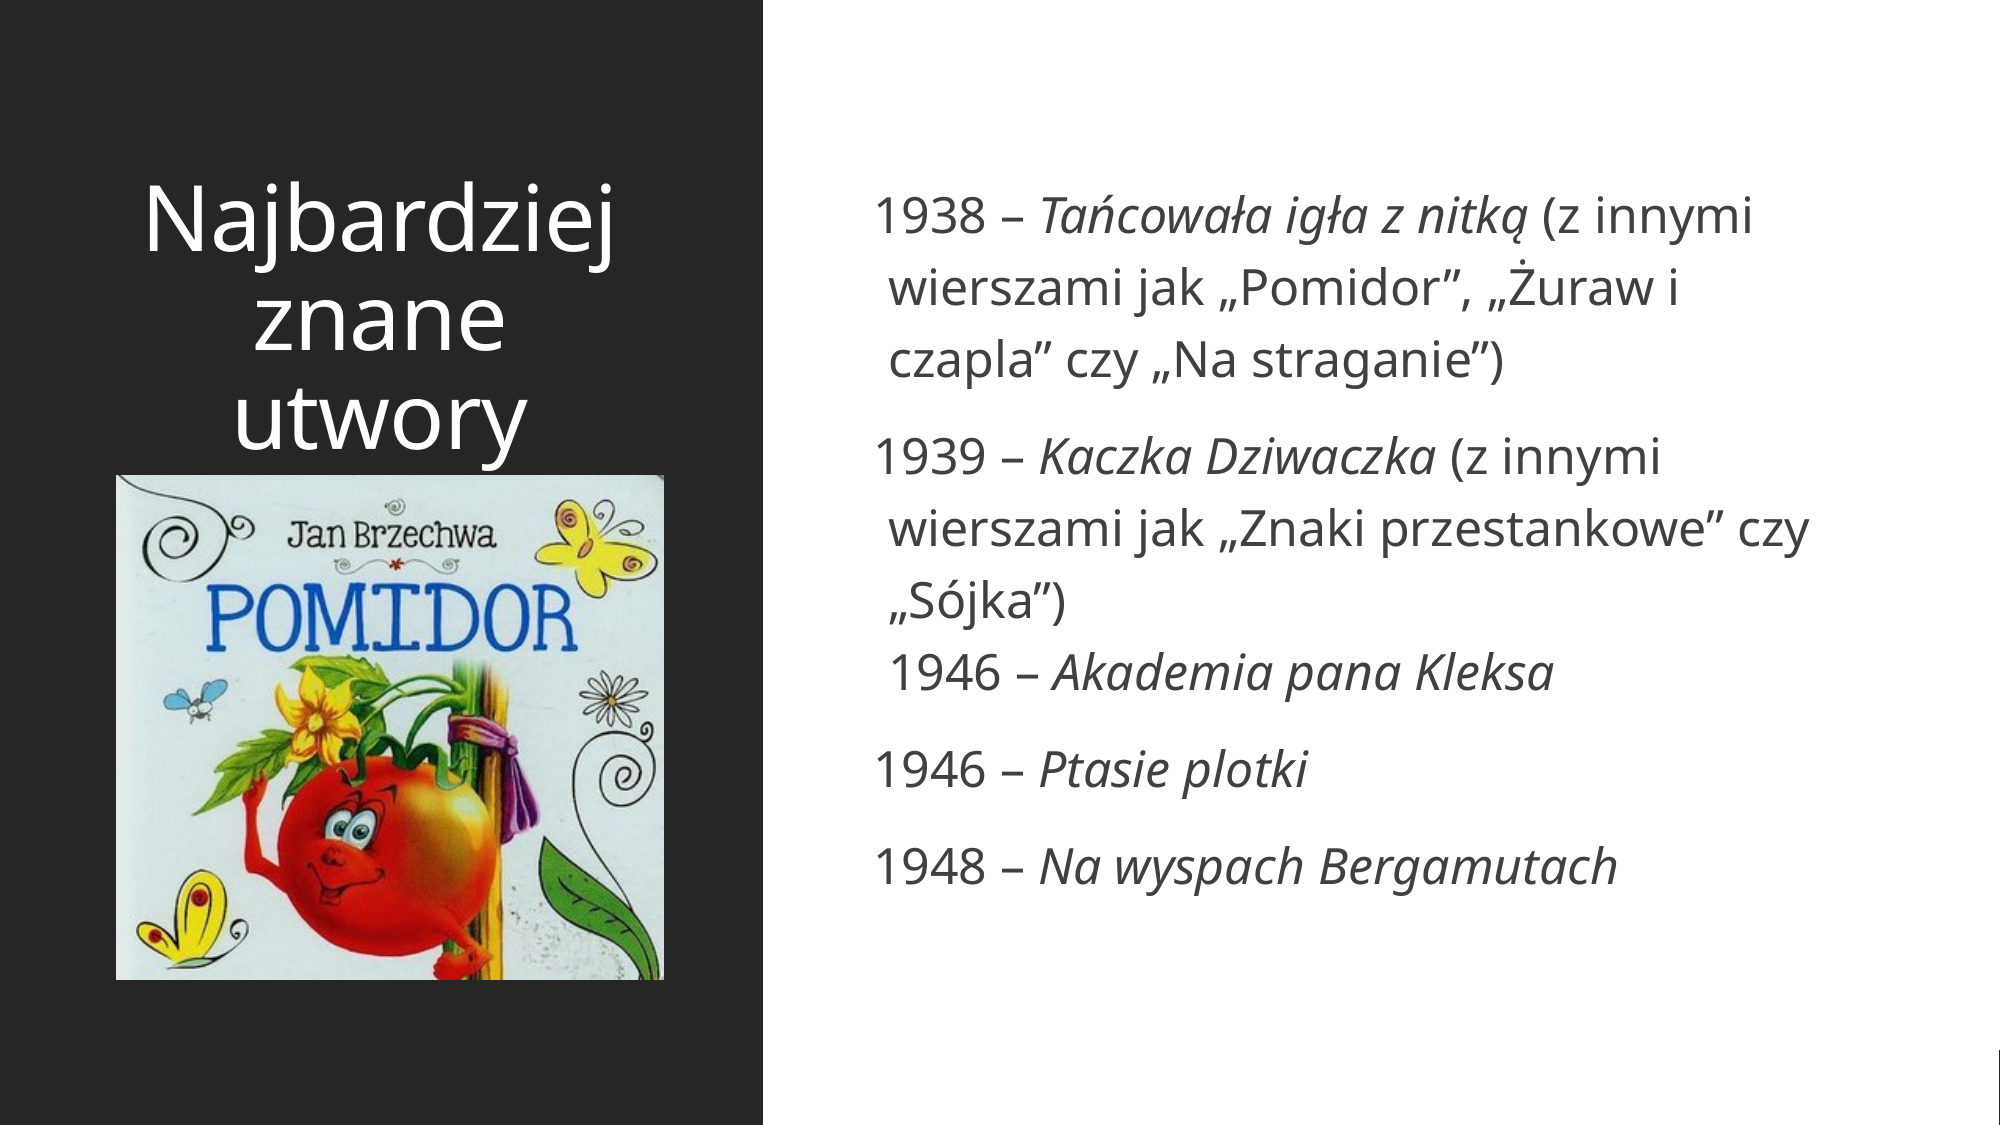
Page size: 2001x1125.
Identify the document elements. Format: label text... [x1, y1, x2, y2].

picture [116, 475, 664, 980]
title Najbardziej znane utwory [80, 99, 679, 542]
list 1938 – Tańcowała igła z nitką (z innymi wierszami jak „Pomidor”, „Żuraw i czapla” czy „Na straganie”) 1939 – Kaczka Dziwaczka (z innymi wierszami jak „Znaki przestankowe” czy „Sójka”) 1946 – Akademia pana Kleksa 1946 – Ptasie plotki 1948 – Na wyspach Bergamutach [858, 99, 1831, 1064]
text_box [0, 0, 1999, 1125]
